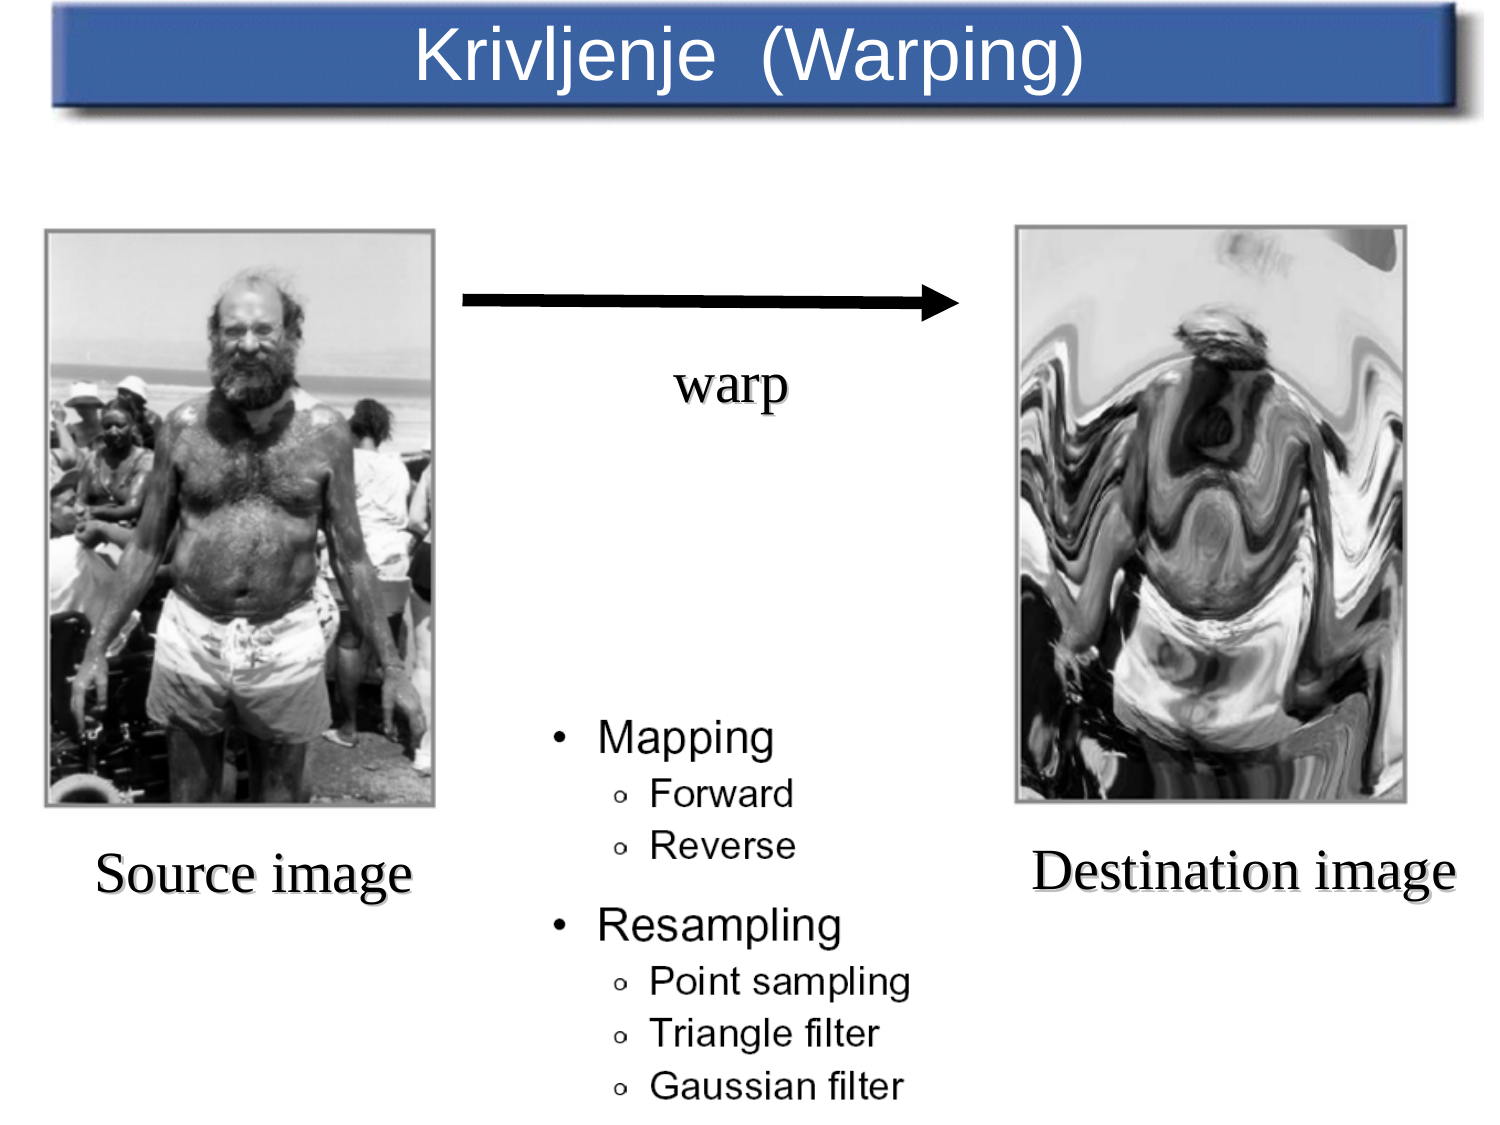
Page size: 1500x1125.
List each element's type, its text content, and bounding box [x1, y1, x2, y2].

text_box Source image [94, 826, 414, 912]
picture [545, 710, 932, 1125]
picture [50, 0, 1484, 127]
picture [40, 224, 441, 814]
text_box warp [673, 335, 790, 422]
picture [1012, 220, 1416, 810]
title Krivljenje (Warping) [75, 0, 1426, 103]
text_box Destination image [1031, 823, 1458, 909]
